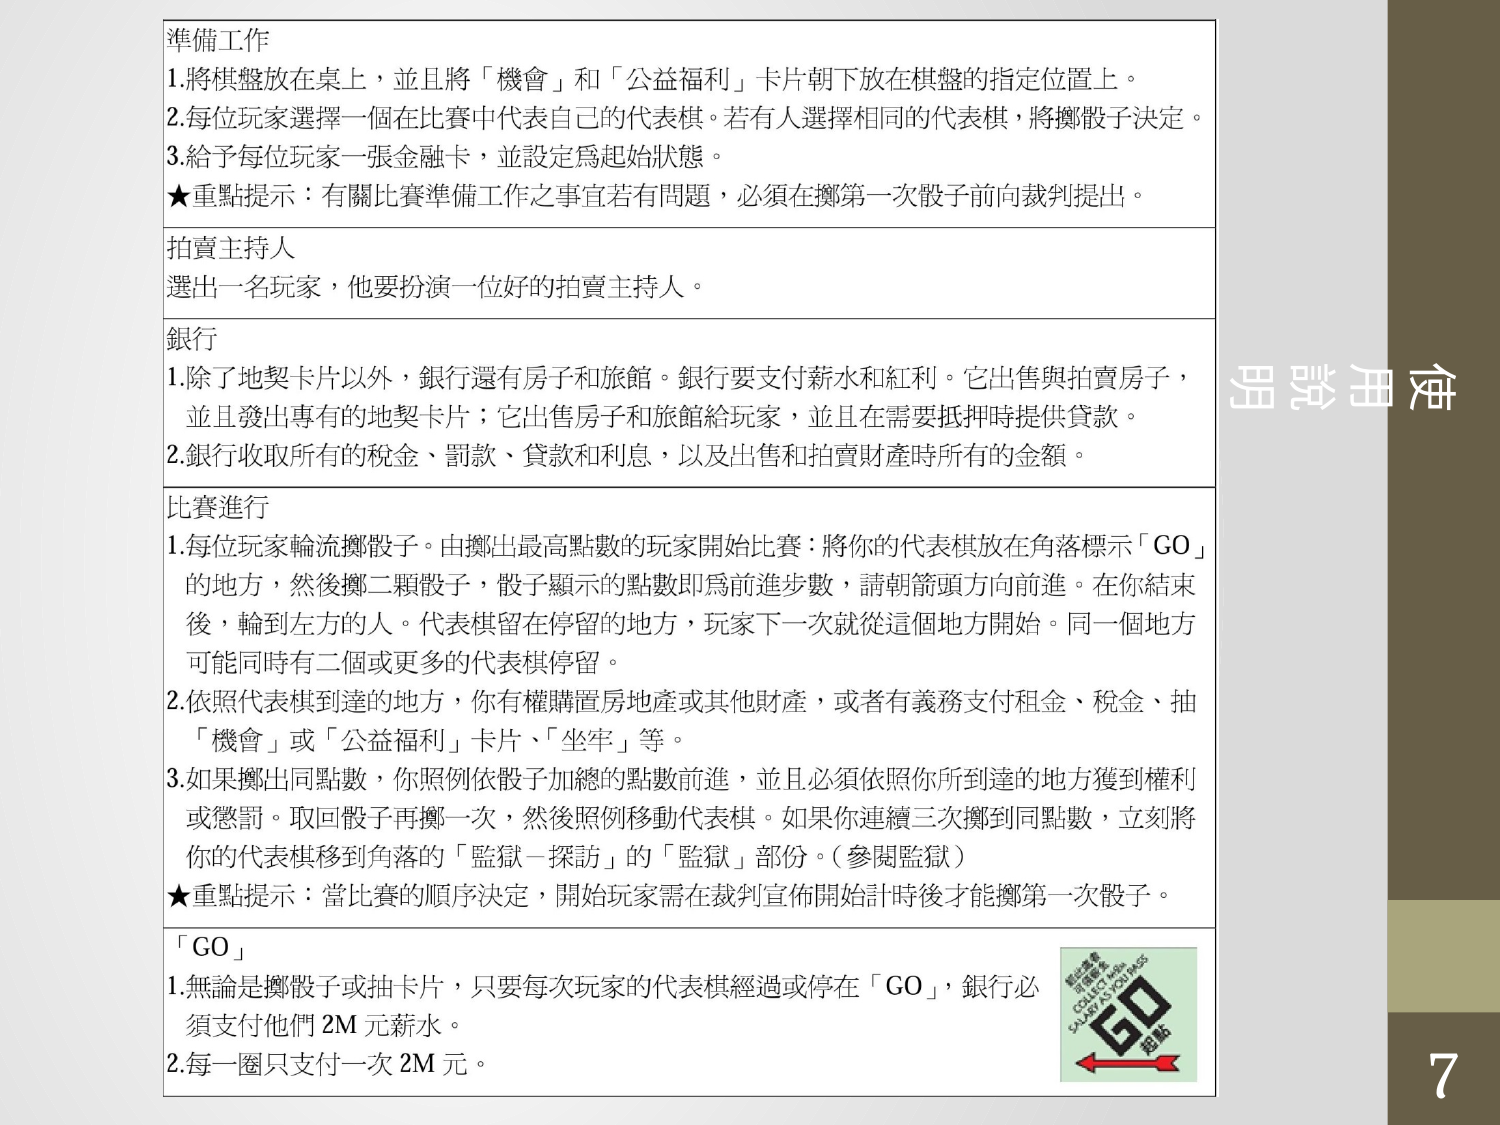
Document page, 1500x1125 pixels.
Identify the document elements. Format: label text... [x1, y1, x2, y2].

text_box 7 [1387, 1023, 1500, 1119]
text_box 地產大亨 使用說明 [1392, 0, 1484, 787]
picture [163, 19, 1219, 1097]
